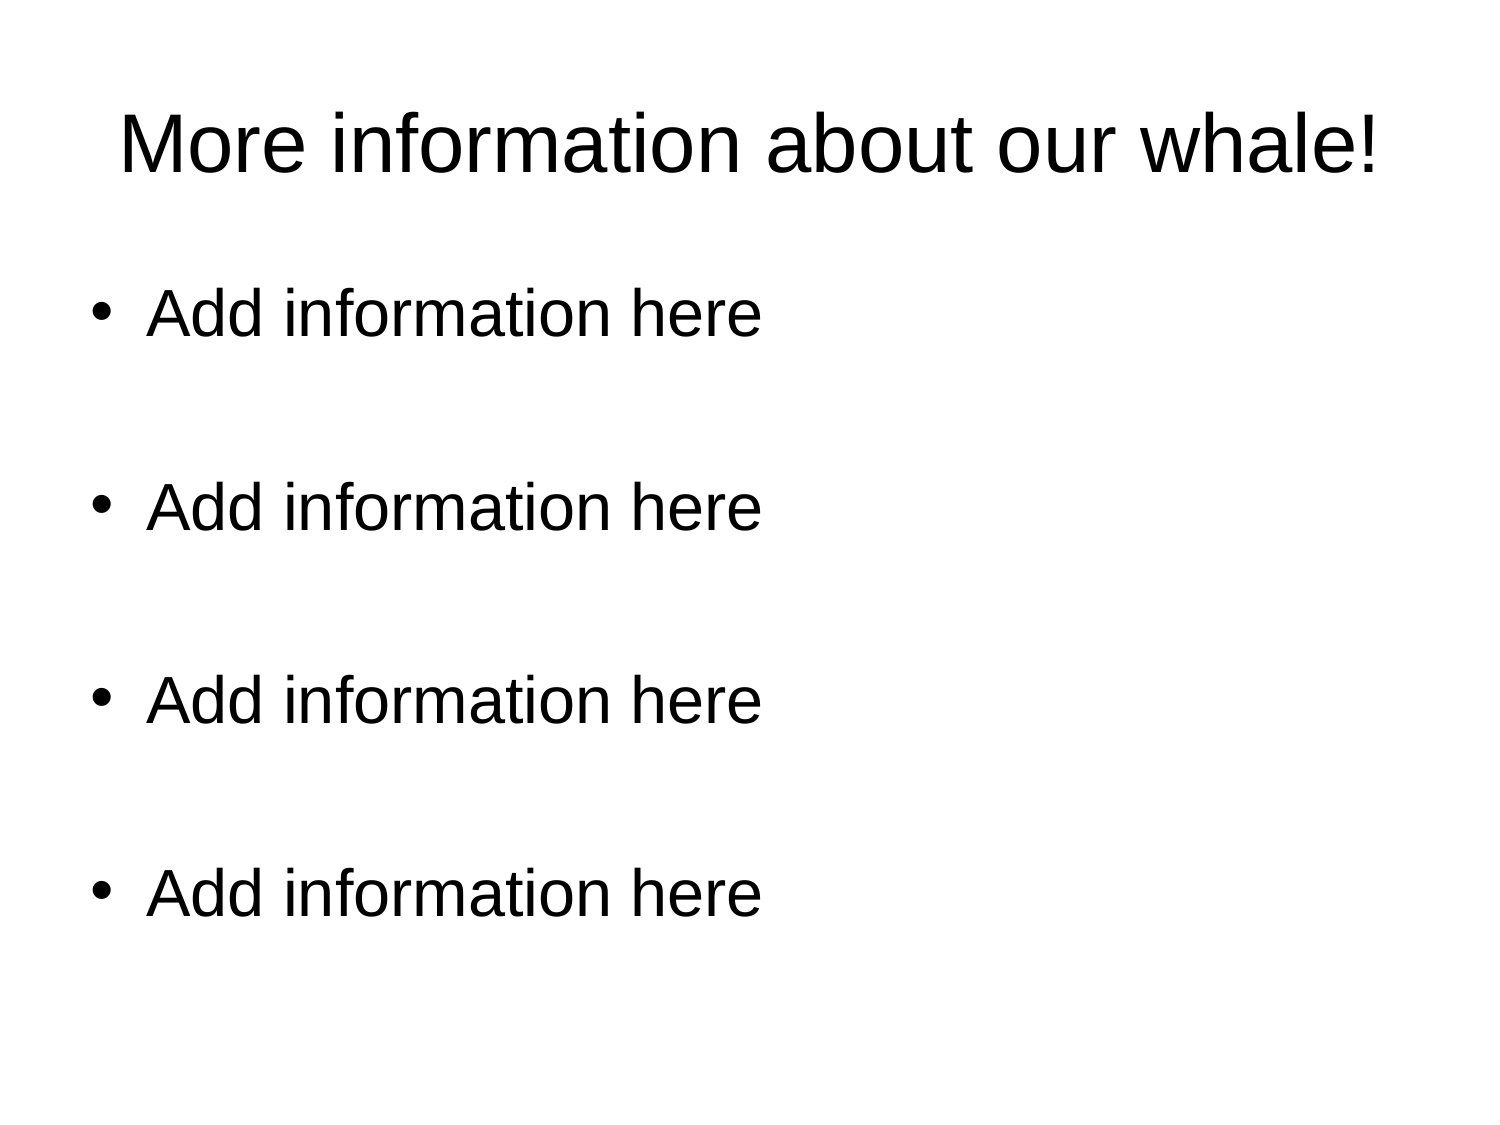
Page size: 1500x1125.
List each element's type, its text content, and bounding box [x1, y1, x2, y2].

title More information about our whale! [75, 45, 1426, 233]
list Add information here Add information here Add information here Add information here [75, 262, 1426, 1006]
